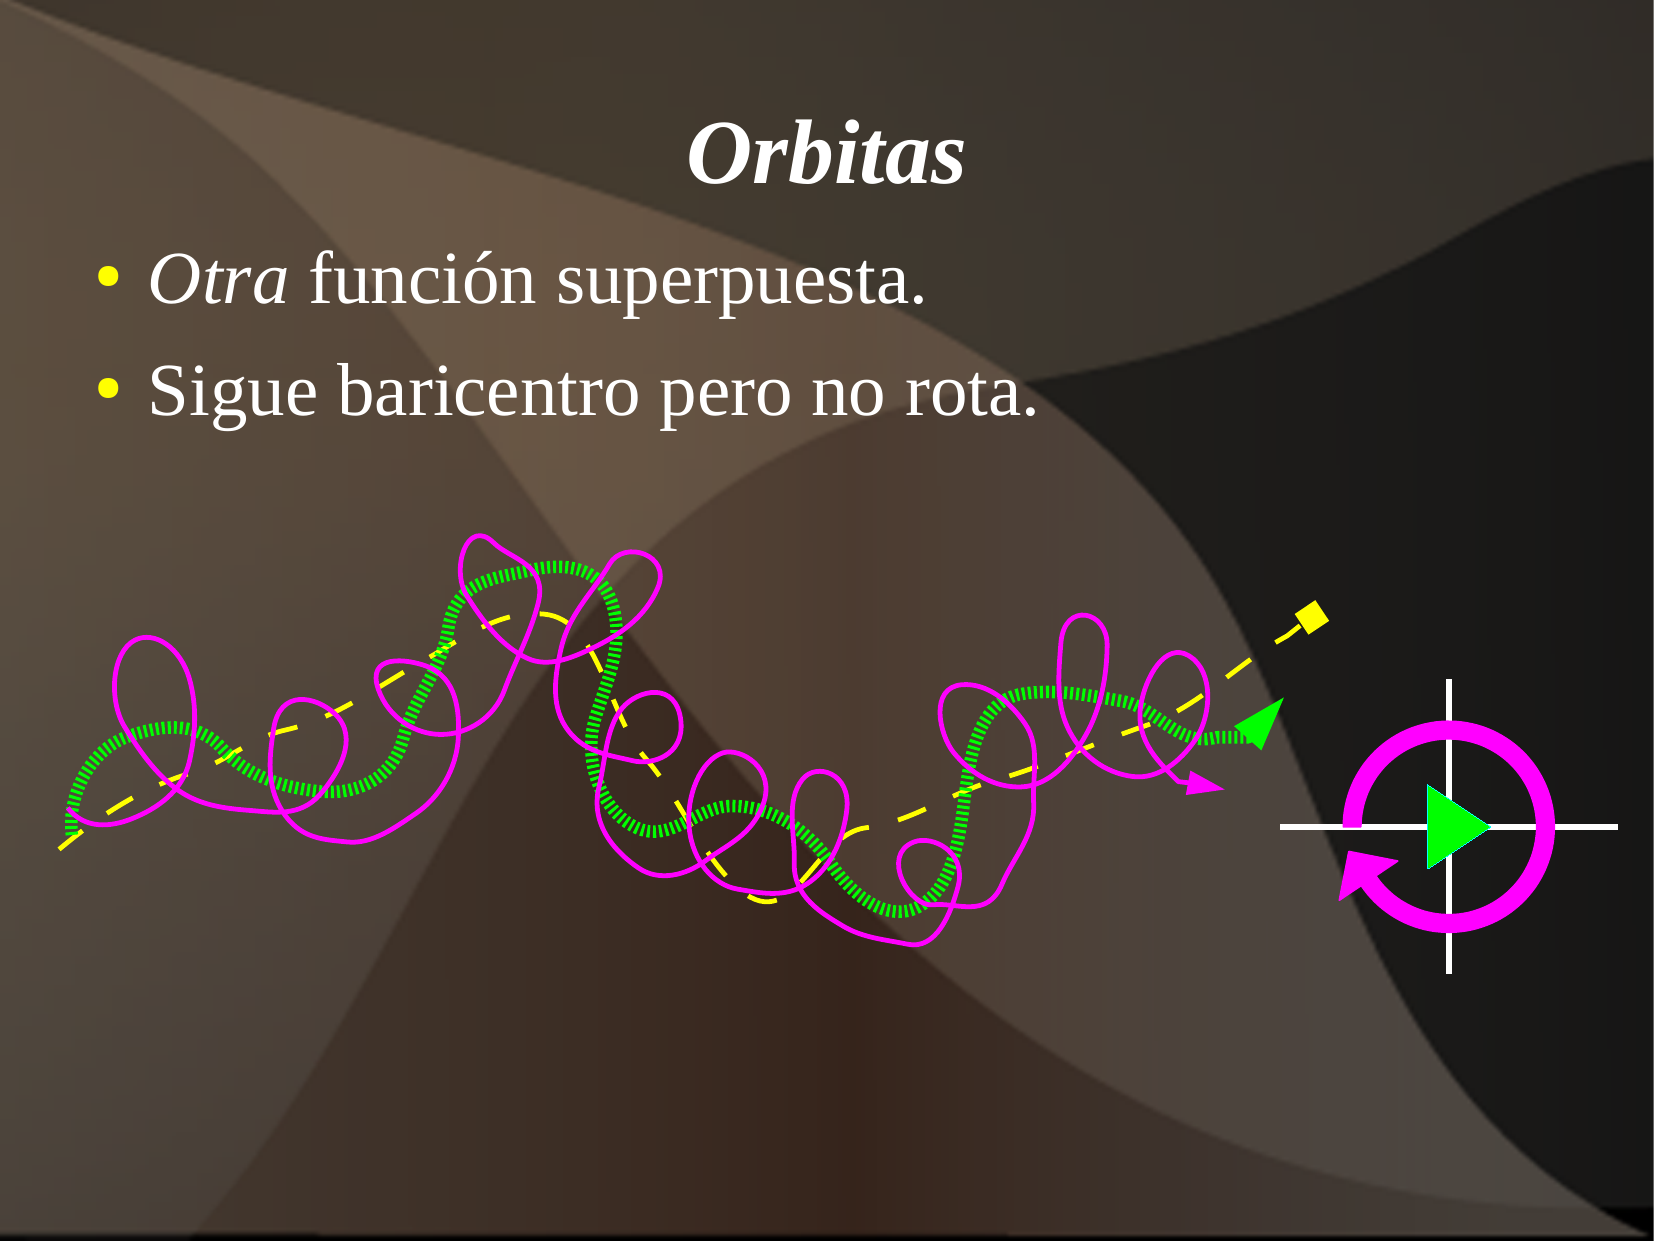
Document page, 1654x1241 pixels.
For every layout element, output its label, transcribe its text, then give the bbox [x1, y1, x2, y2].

title Orbitas [82, 49, 1571, 257]
picture [0, 0, 1654, 1241]
list Otra función superpuesta. Sigue baricentro pero no rota. [76, 236, 1566, 1055]
